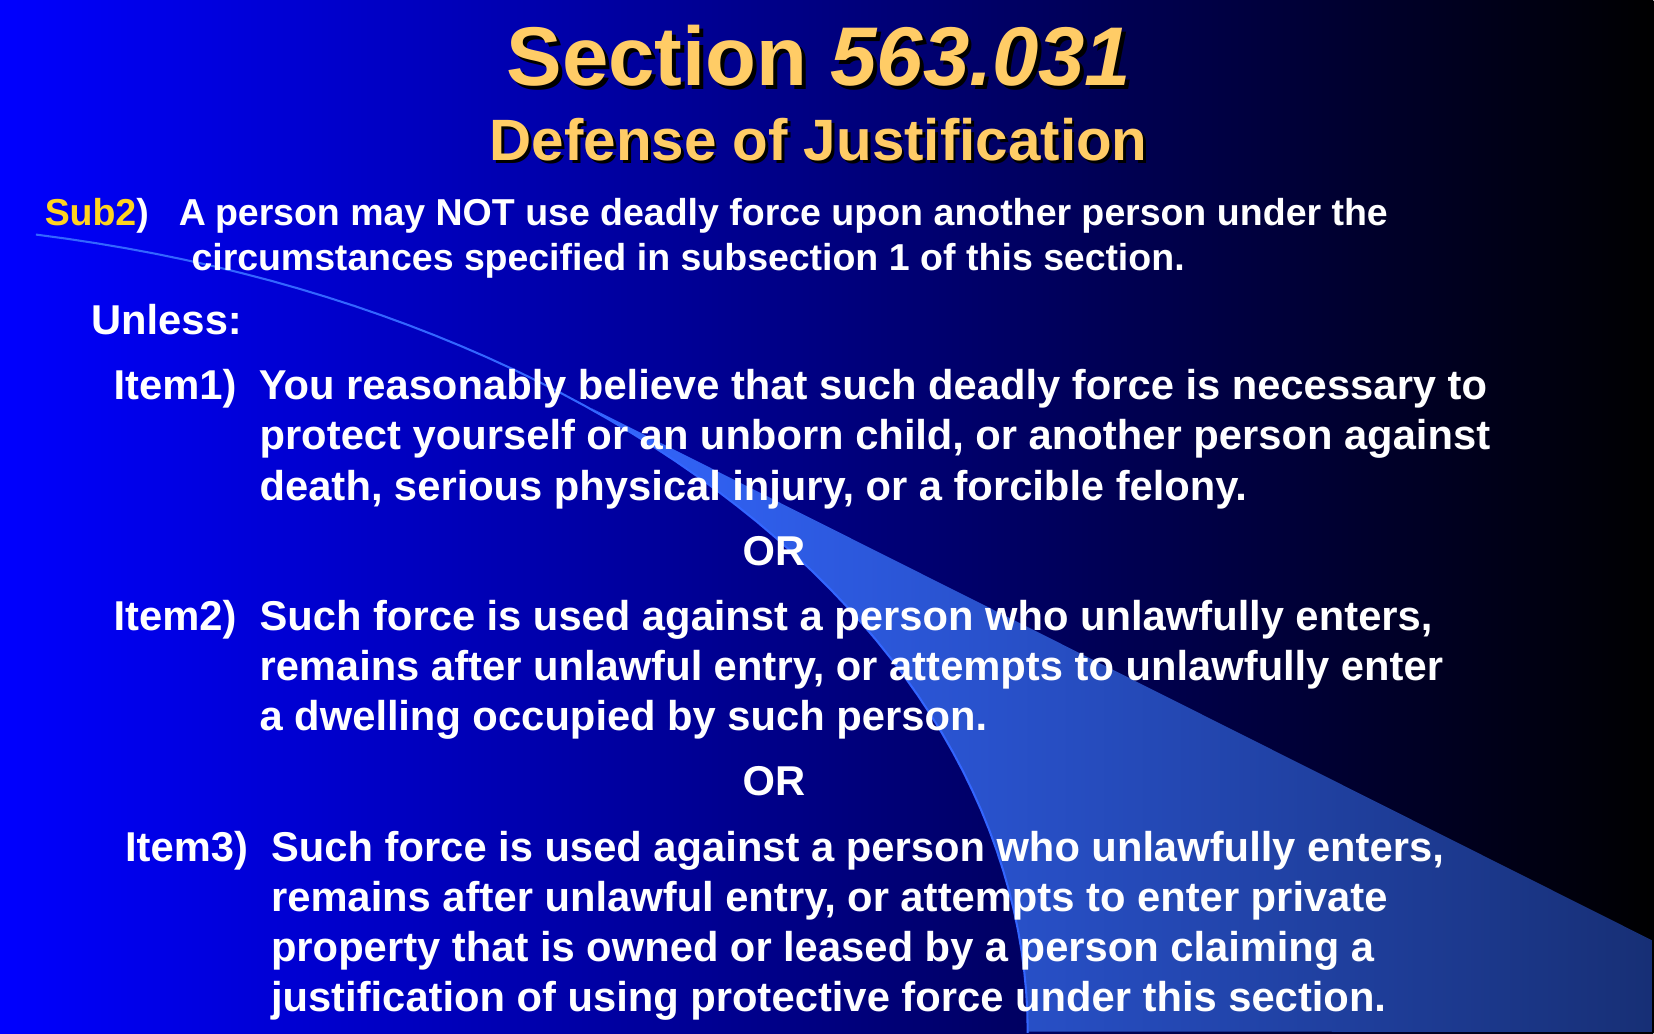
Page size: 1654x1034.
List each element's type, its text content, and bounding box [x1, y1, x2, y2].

list Sub2) A person may NOT use deadly force upon another person under the circumstances specified in subsection 1 of this section. Unless: Item1) You reasonably believe that such deadly force is necessary to protect yourself or an unborn child, or another person against death, serious physical injury, or a forcible felony. OR Item2) Such force is used against a person who unlawfully enters, remains after unlawful entry, or attempts to unlawfully enter a dwelling occupied by such person. OR Item3) Such force is used against a person who unlawfully enters, remains after unlawful entry, or attempts to enter private property that is owned or leased by a person claiming a justification of using protective force under this section. [30, 180, 1519, 1034]
title Section 563.031 Defense of Justification [75, 0, 1564, 181]
